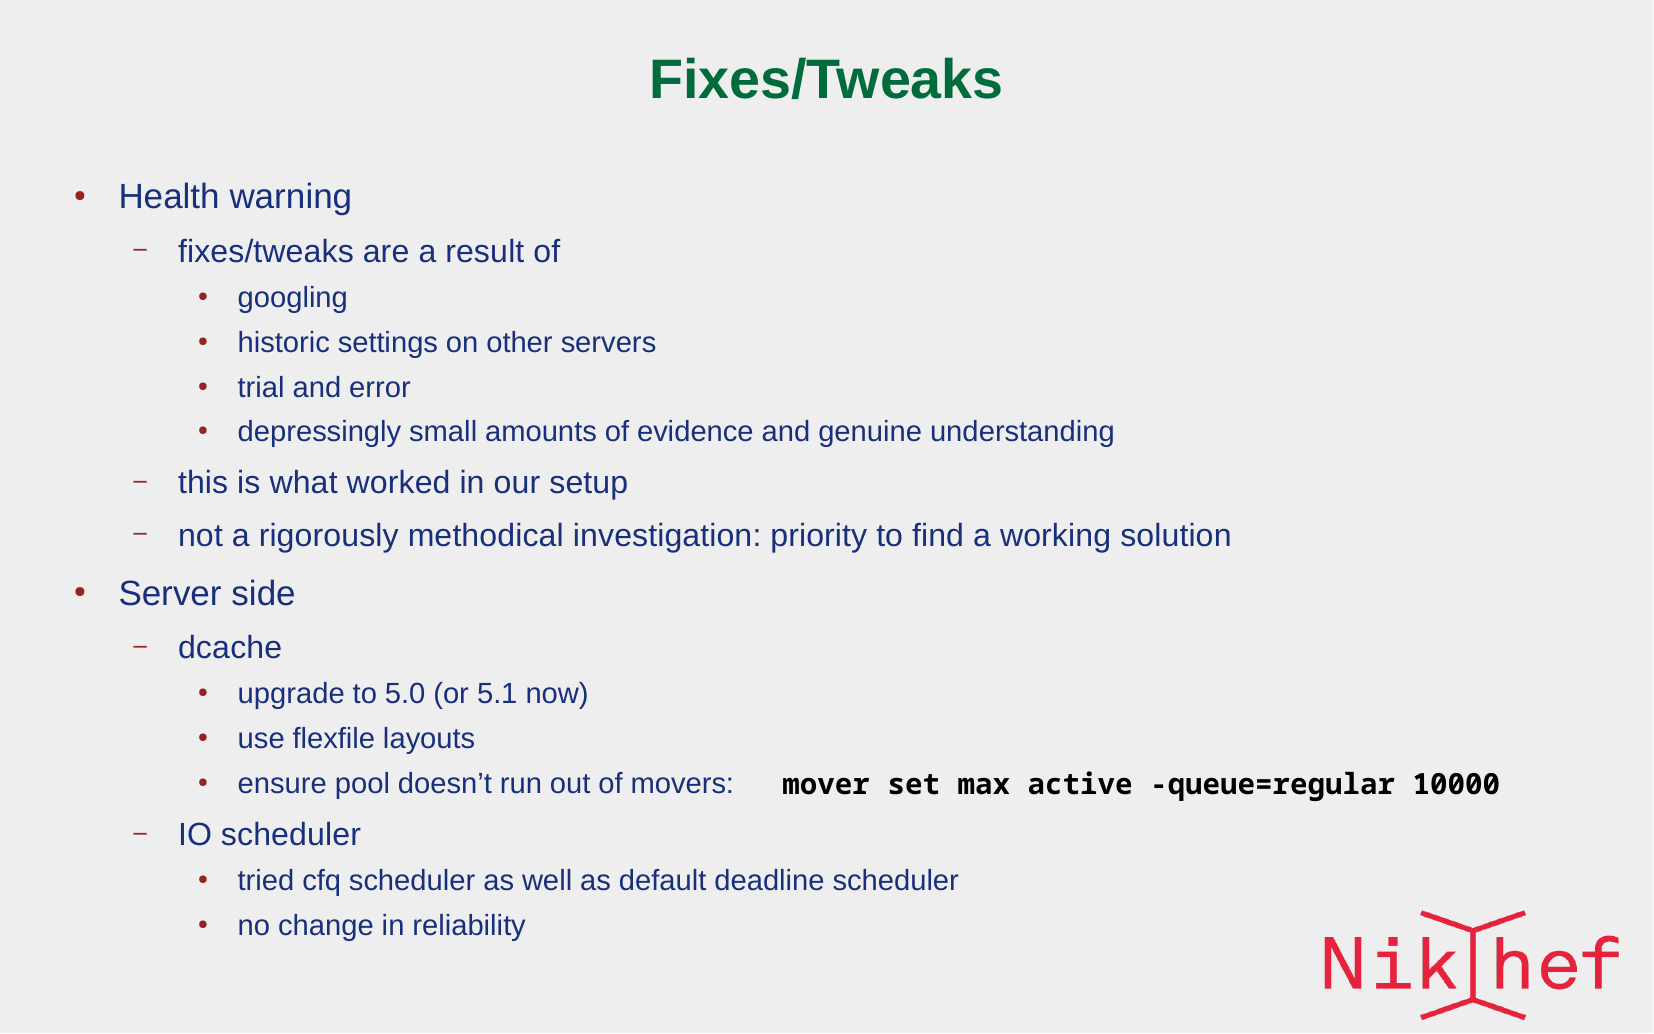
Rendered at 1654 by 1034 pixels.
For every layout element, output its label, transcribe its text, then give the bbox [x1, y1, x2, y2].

text_box mover set max active -queue=regular 10000 [767, 755, 1524, 809]
list Health warning fixes/tweaks are a result of googling historic settings on other servers trial and error depressingly small amounts of evidence and genuine understanding this is what worked in our setup not a rigorously methodical investigation: priority to find a working solution Server side dcache upgrade to 5.0 (or 5.1 now) use flexfile layouts ensure pool doesn’t run out of movers: IO scheduler tried cfq scheduler as well as default deadline scheduler no change in reliability [59, 177, 1595, 995]
title Fixes/Tweaks [59, 19, 1595, 138]
picture [1311, 905, 1630, 1024]
